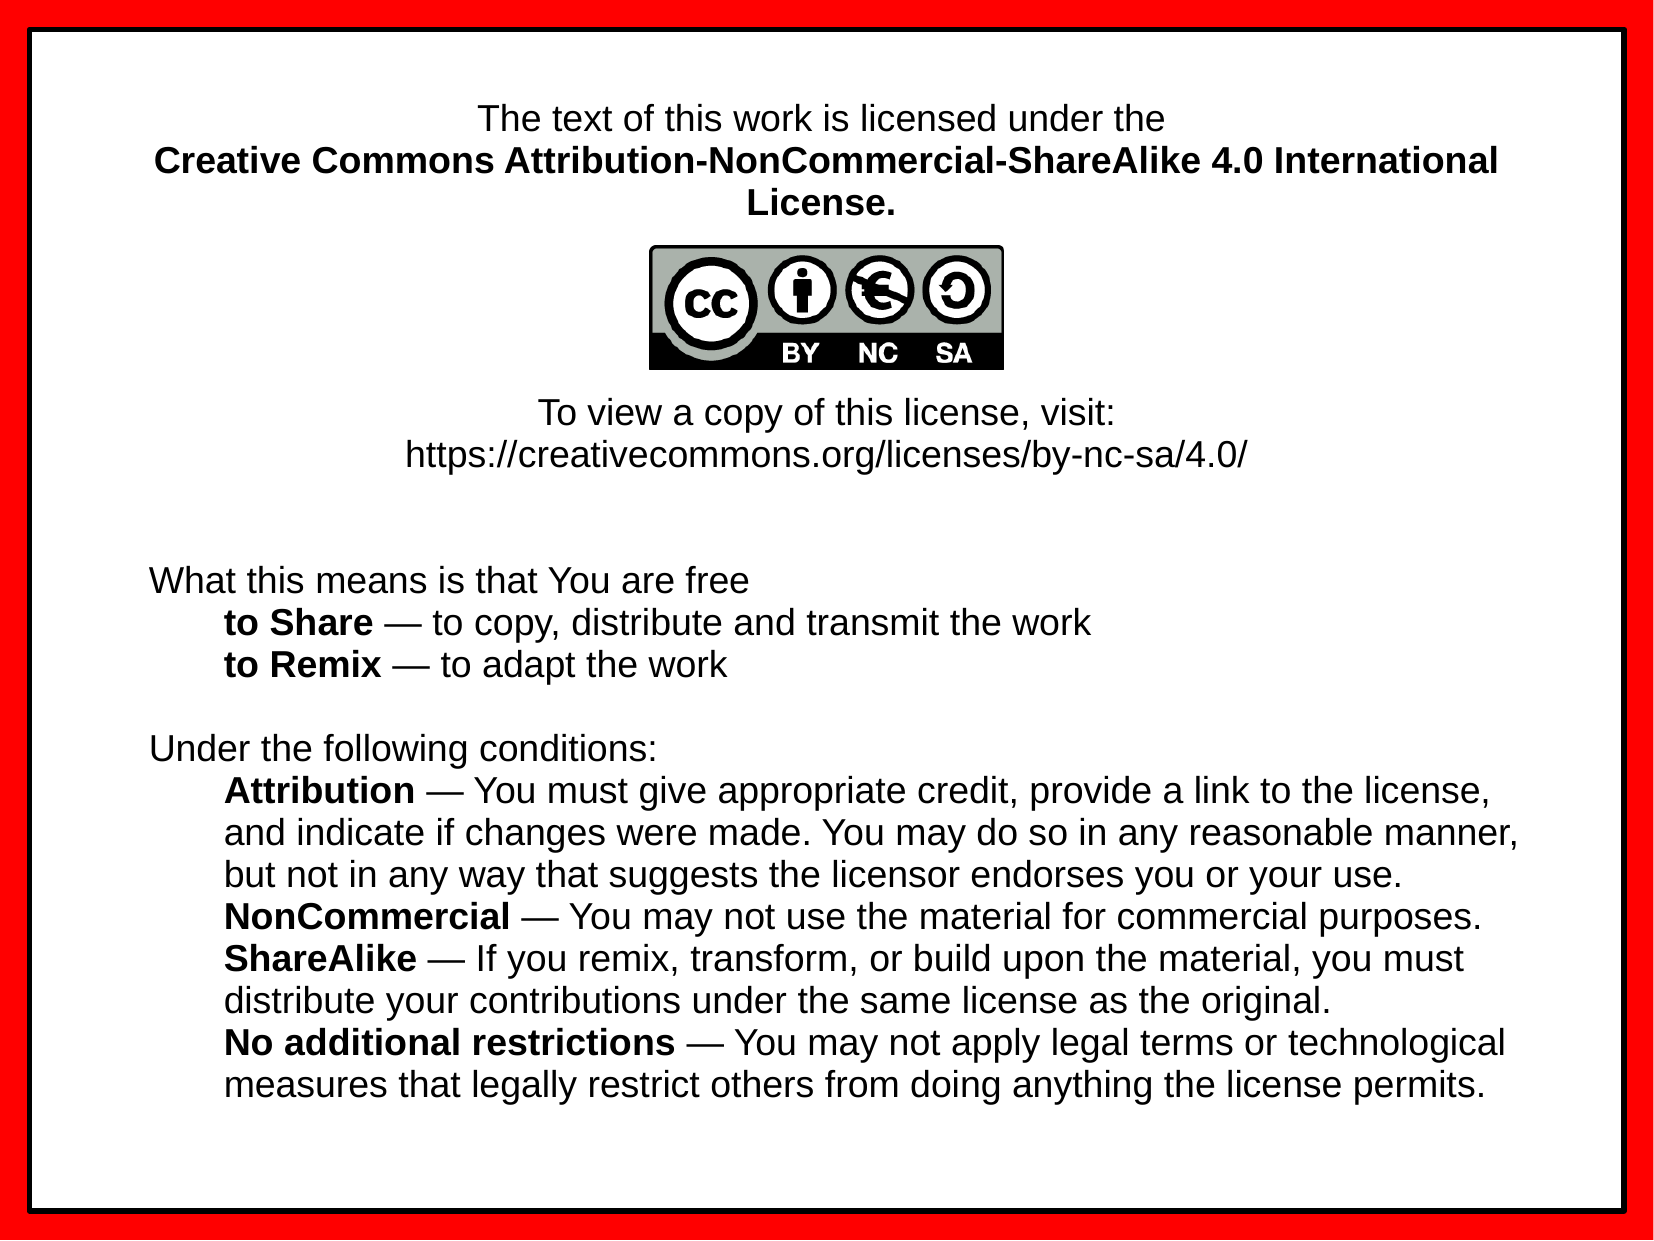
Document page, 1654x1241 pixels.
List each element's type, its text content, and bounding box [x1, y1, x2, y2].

text_box The text of this work is licensed under the Creative Commons Attribution-NonCommercial-ShareAlike 4.0 International License. To view a copy of this license, visit: https://creativecommons.org/licenses/by-nc-sa/4.0/ What this means is that You are free to Share — to copy, distribute and transmit the work to Remix — to adapt the work Under the following conditions: Attribution — You must give appropriate credit, provide a link to the license, and indicate if changes were made. You may do so in any reasonable manner, but not in any way that suggests the licensor endorses you or your use. NonCommercial — You may not use the material for commercial purposes. ShareAlike — If you remix, transform, or build upon the material, you must distribute your contributions under the same license as the original. No additional restrictions — You may not apply legal terms or technological measures that legally restrict others from doing anything the license permits. [59, 90, 1595, 1162]
picture [649, 245, 1004, 370]
text_box [29, 29, 1625, 1211]
